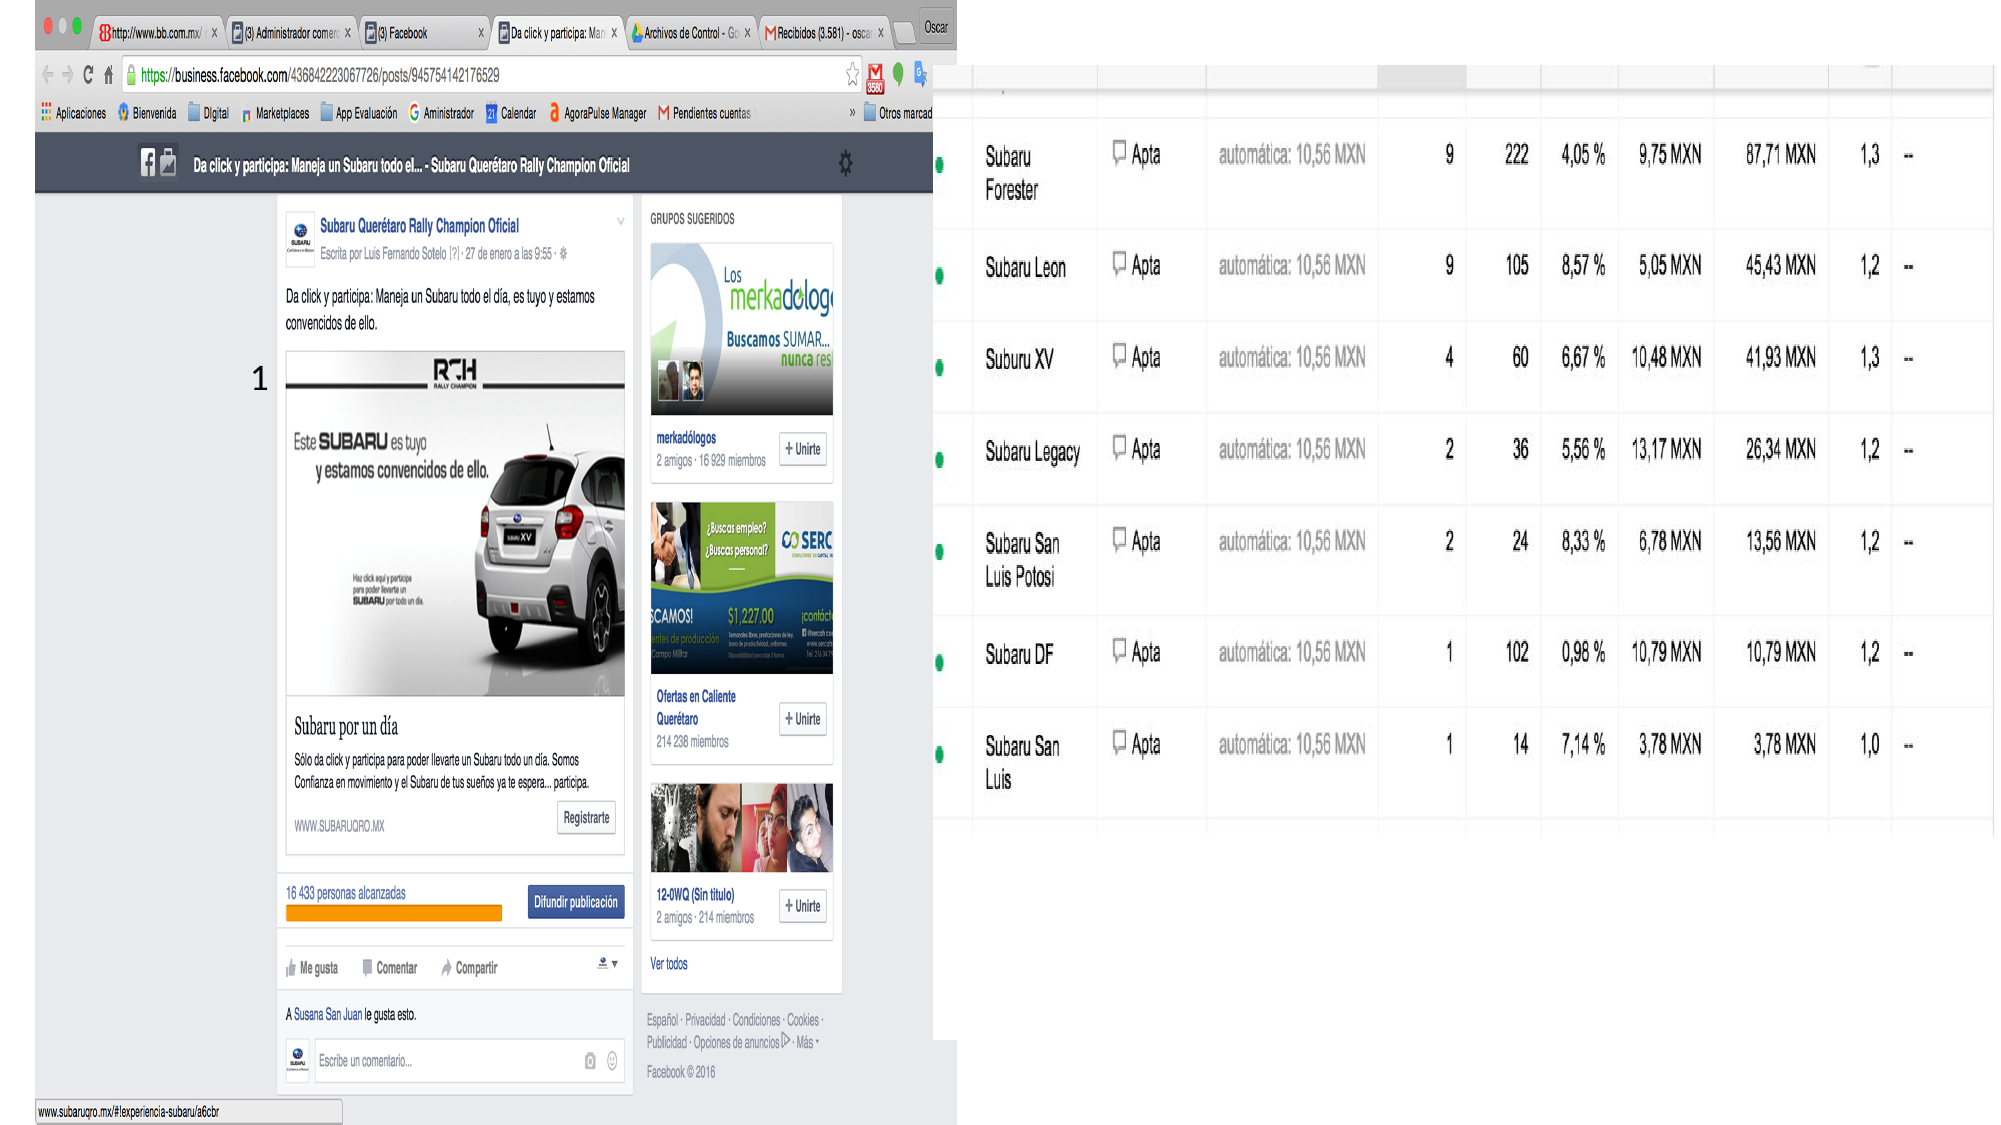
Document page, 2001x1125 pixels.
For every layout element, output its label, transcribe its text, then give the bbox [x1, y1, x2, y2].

picture [35, 0, 2000, 1125]
title 1 [249, 184, 933, 576]
